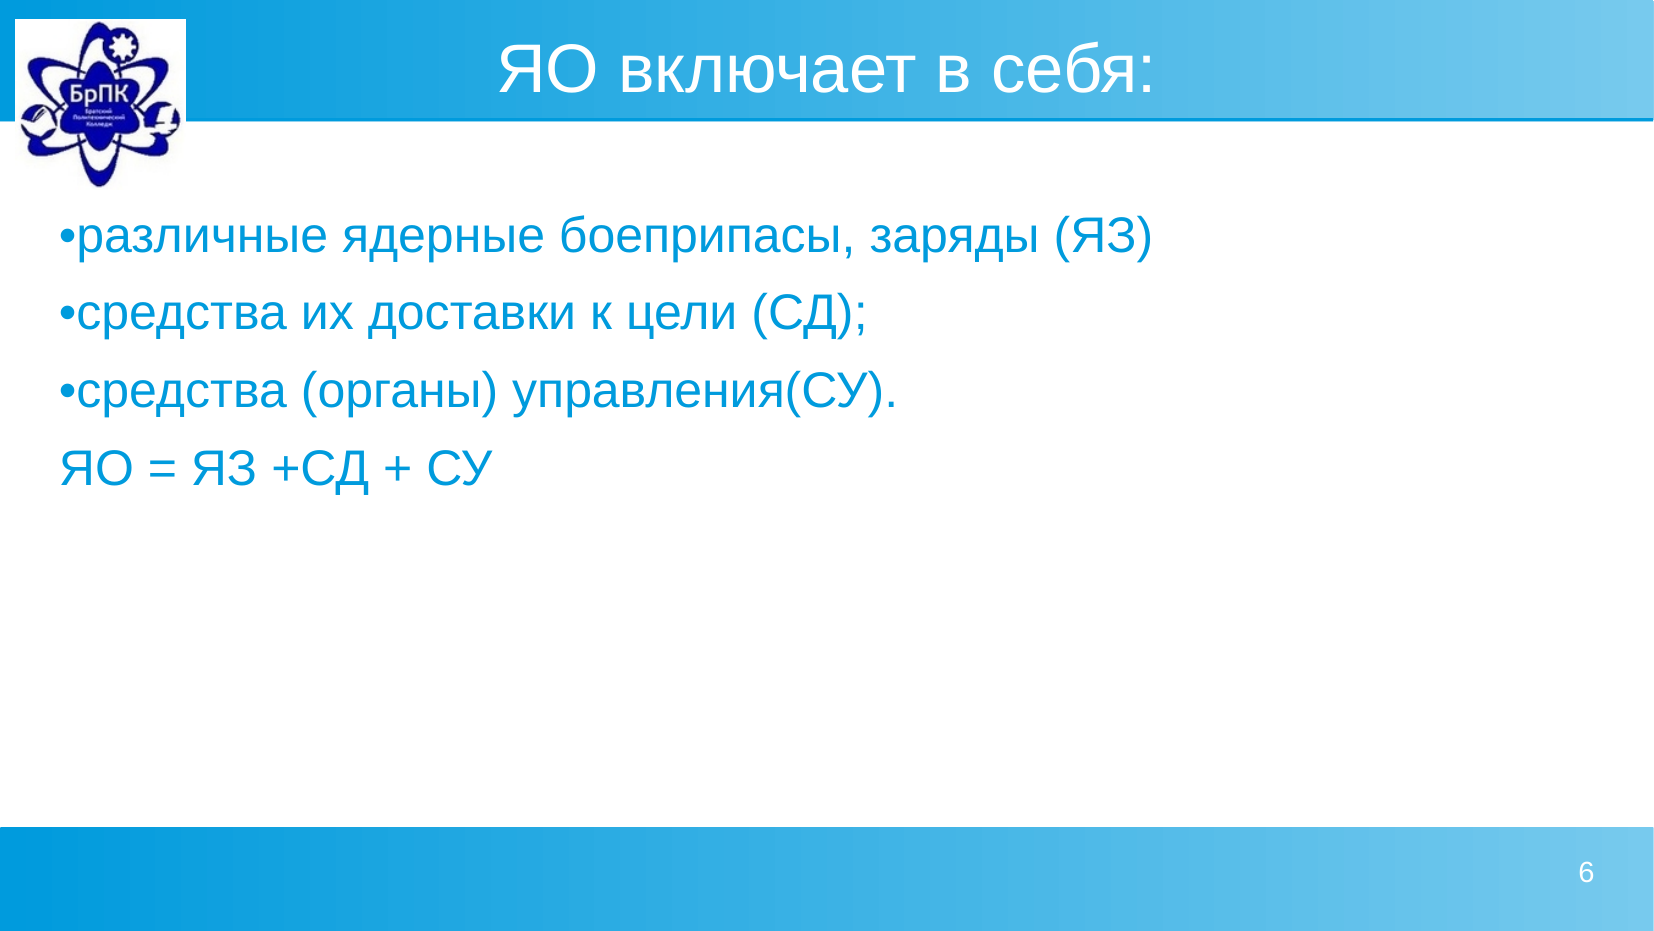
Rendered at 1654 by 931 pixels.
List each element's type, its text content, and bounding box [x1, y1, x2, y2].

list •различные ядерные боеприпасы, заряды (ЯЗ) •средства их доставки к цели (СД); •средства (органы) управления(СУ). ЯО = ЯЗ +СД + СУ [59, 206, 1595, 798]
title ЯО включает в себя: [186, 30, 1595, 108]
picture [15, 20, 186, 190]
